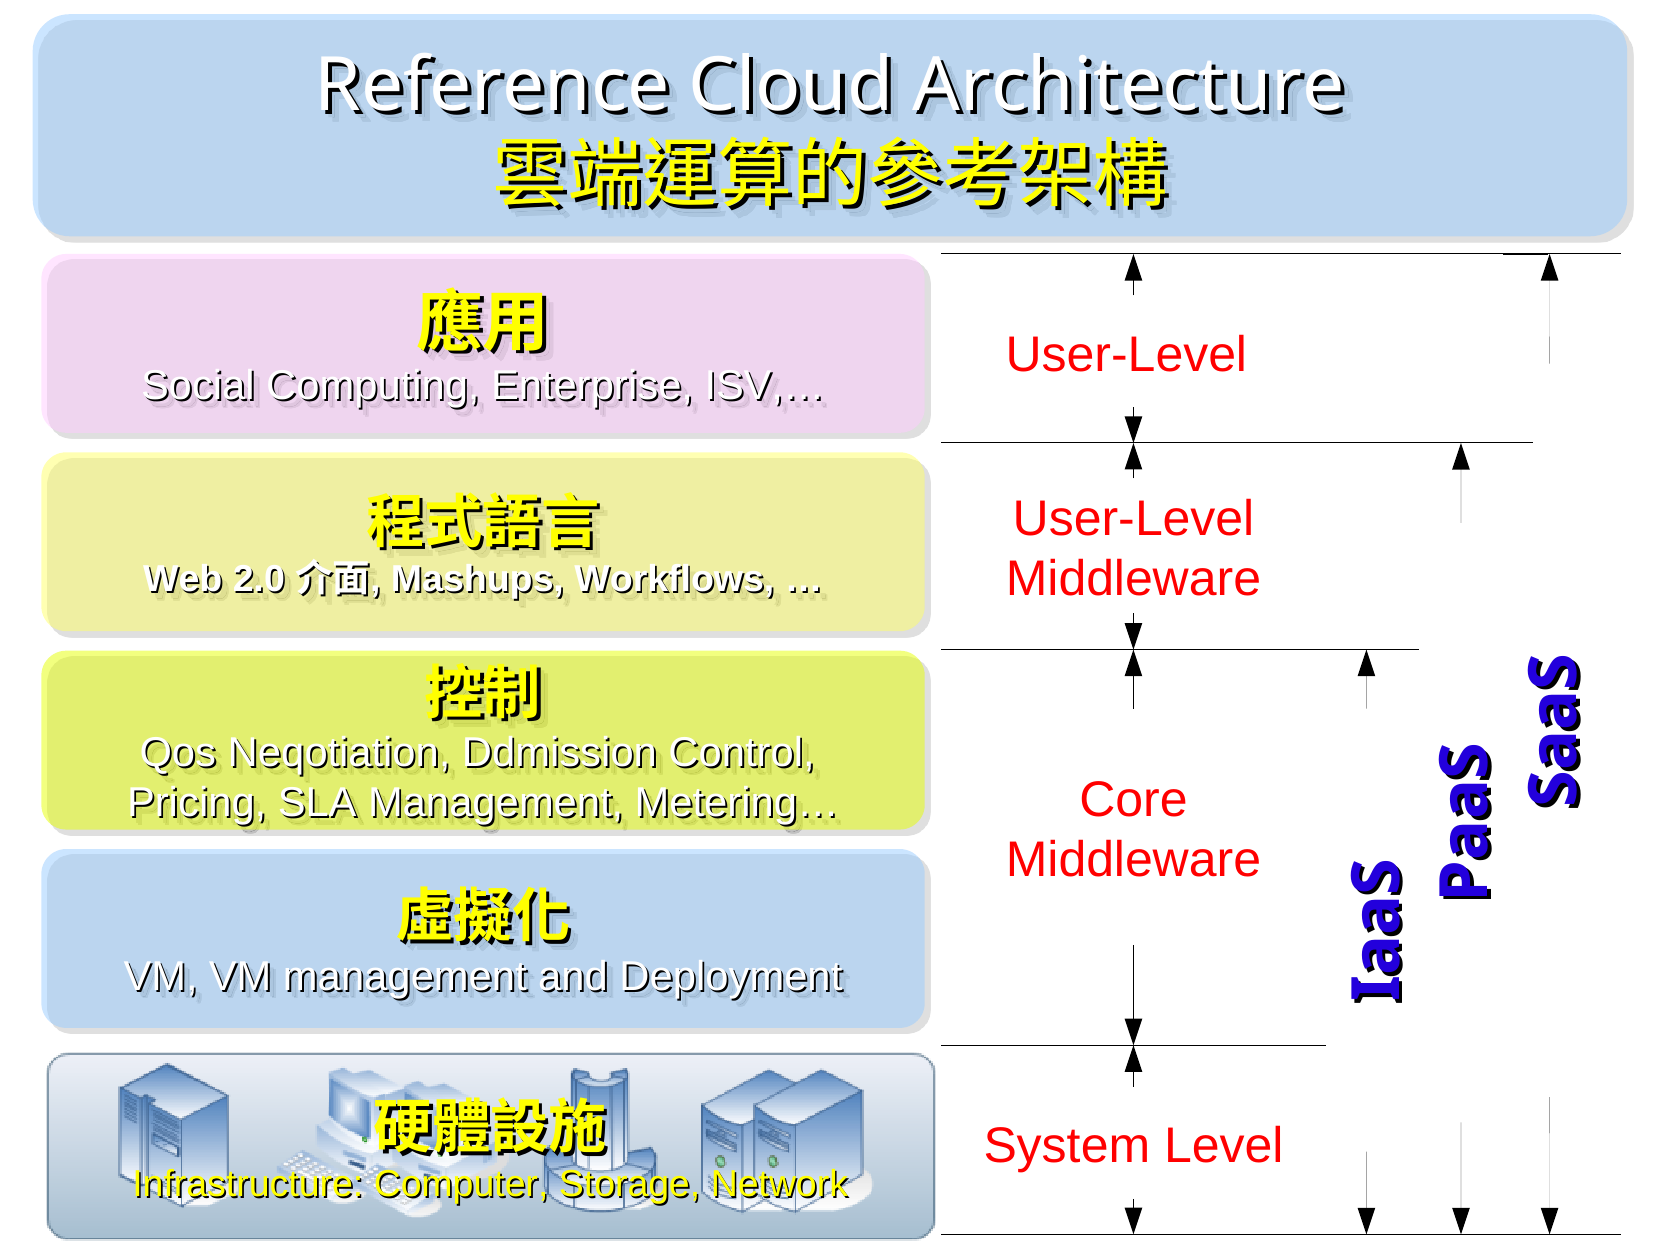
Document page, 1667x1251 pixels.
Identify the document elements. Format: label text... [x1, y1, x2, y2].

text_box SaaS [1494, 363, 1605, 1098]
text_box IaaS [1317, 708, 1428, 1152]
text_box Reference Cloud Architecture 雲端運算的參考架構 [32, 14, 1628, 237]
text_box 應用 Social Computing, Enterprise, ISV,… [41, 253, 925, 433]
text_box System Level [941, 1086, 1326, 1199]
text_box User-Level Middleware [941, 478, 1326, 614]
text_box 虛擬化 VM, VM management and Deployment [41, 849, 925, 1028]
text_box User-Level [941, 295, 1326, 408]
text_box Core Middleware [941, 708, 1317, 945]
text_box 控制 Qos Neqotiation, Ddmission Control, Pricing, SLA Management, Metering… [41, 650, 925, 830]
picture [41, 1047, 940, 1247]
text_box PaaS [1406, 522, 1516, 1123]
text_box 程式語言 Web 2.0 介面, Mashups, Workflows, … [41, 452, 925, 632]
